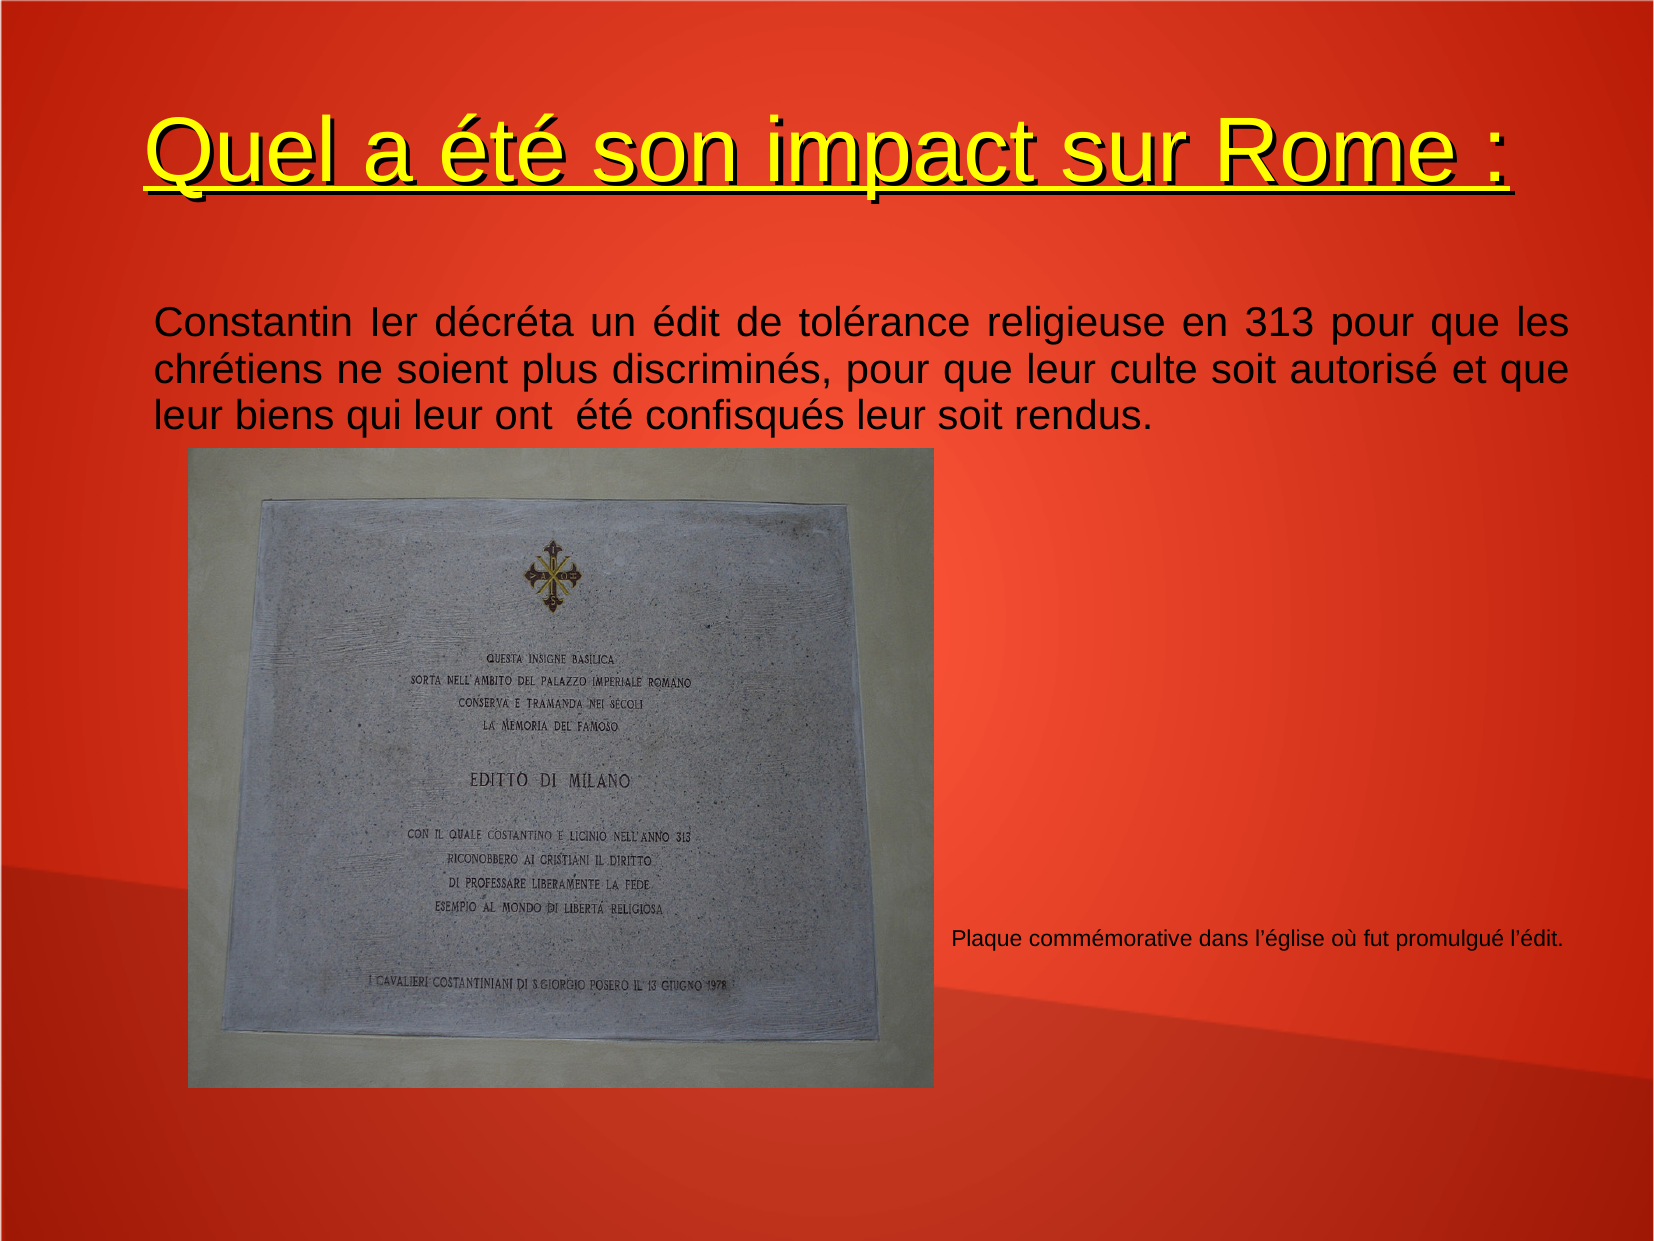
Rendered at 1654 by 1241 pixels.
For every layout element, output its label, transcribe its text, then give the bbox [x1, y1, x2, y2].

title Quel a été son impact sur Rome : [82, 47, 1571, 252]
picture [0, 0, 1654, 1241]
list Constantin Ier décréta un édit de tolérance religieuse en 313 pour que les chrétiens ne soient plus discriminés, pour que leur culte soit autorisé et que leur biens qui leur ont été confisqués leur soit rendus. Plaque commémorative dans l’église où fut promulgué l’édit. [82, 299, 1571, 1019]
